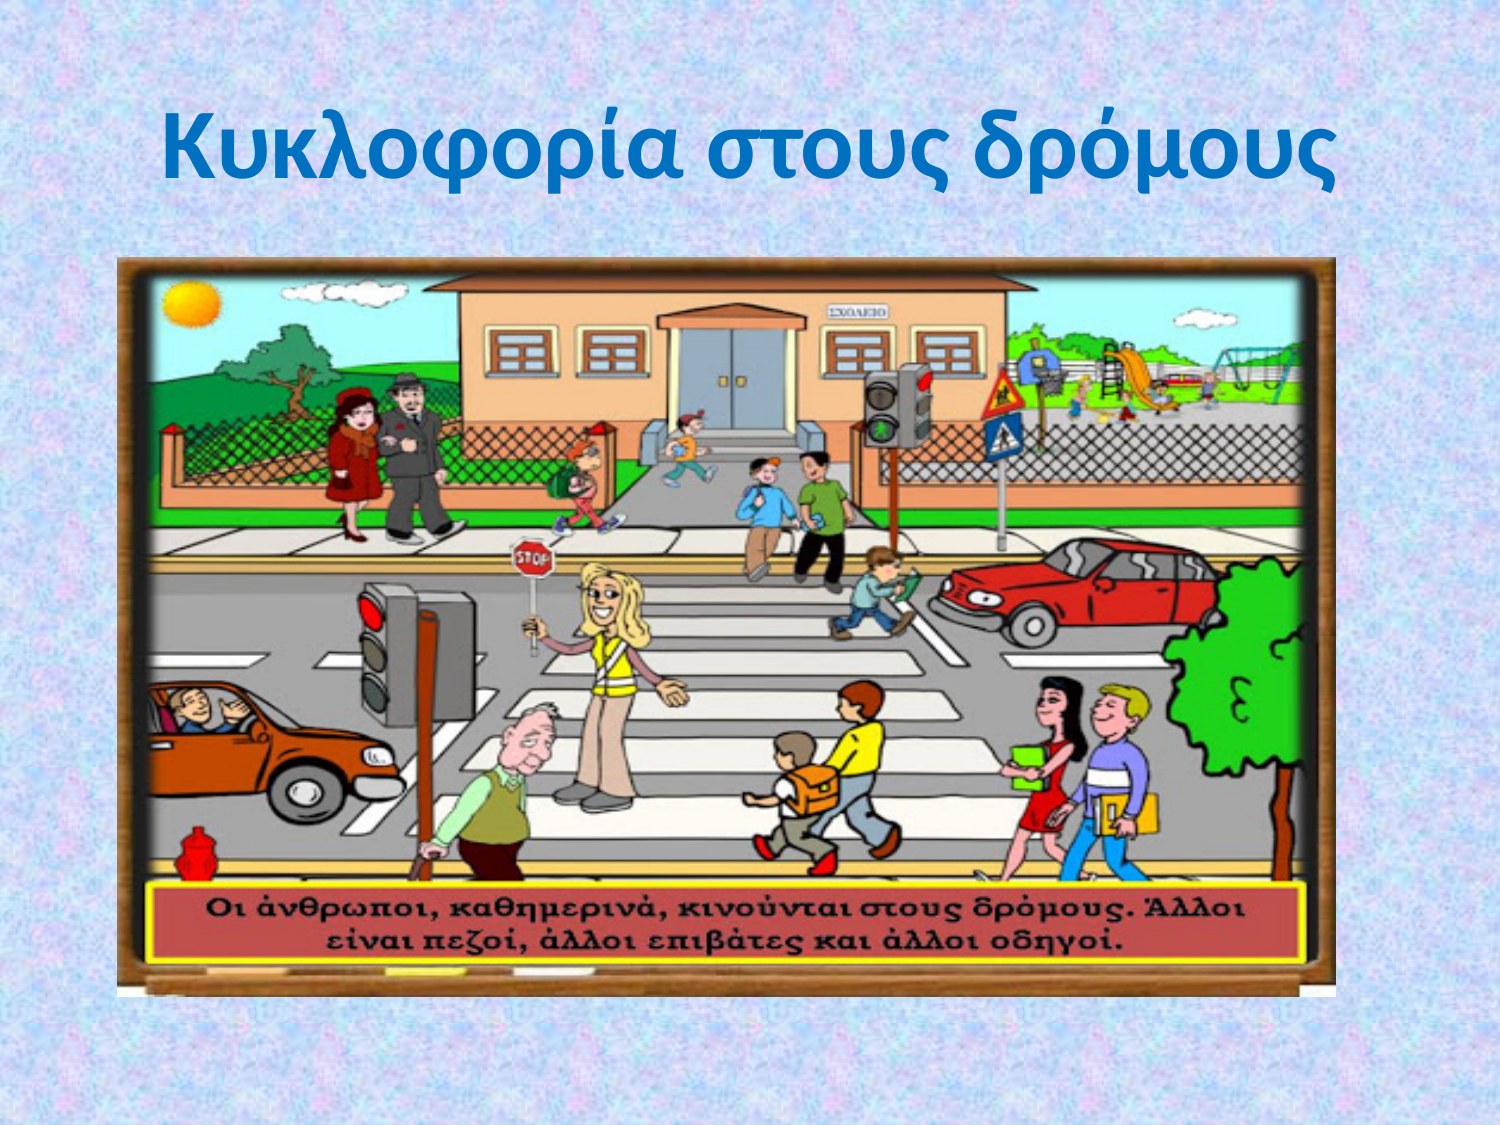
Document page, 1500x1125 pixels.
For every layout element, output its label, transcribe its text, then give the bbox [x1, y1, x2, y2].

title Κυκλοφορία στους δρόμους [75, 45, 1425, 233]
picture [0, 0, 1500, 1125]
